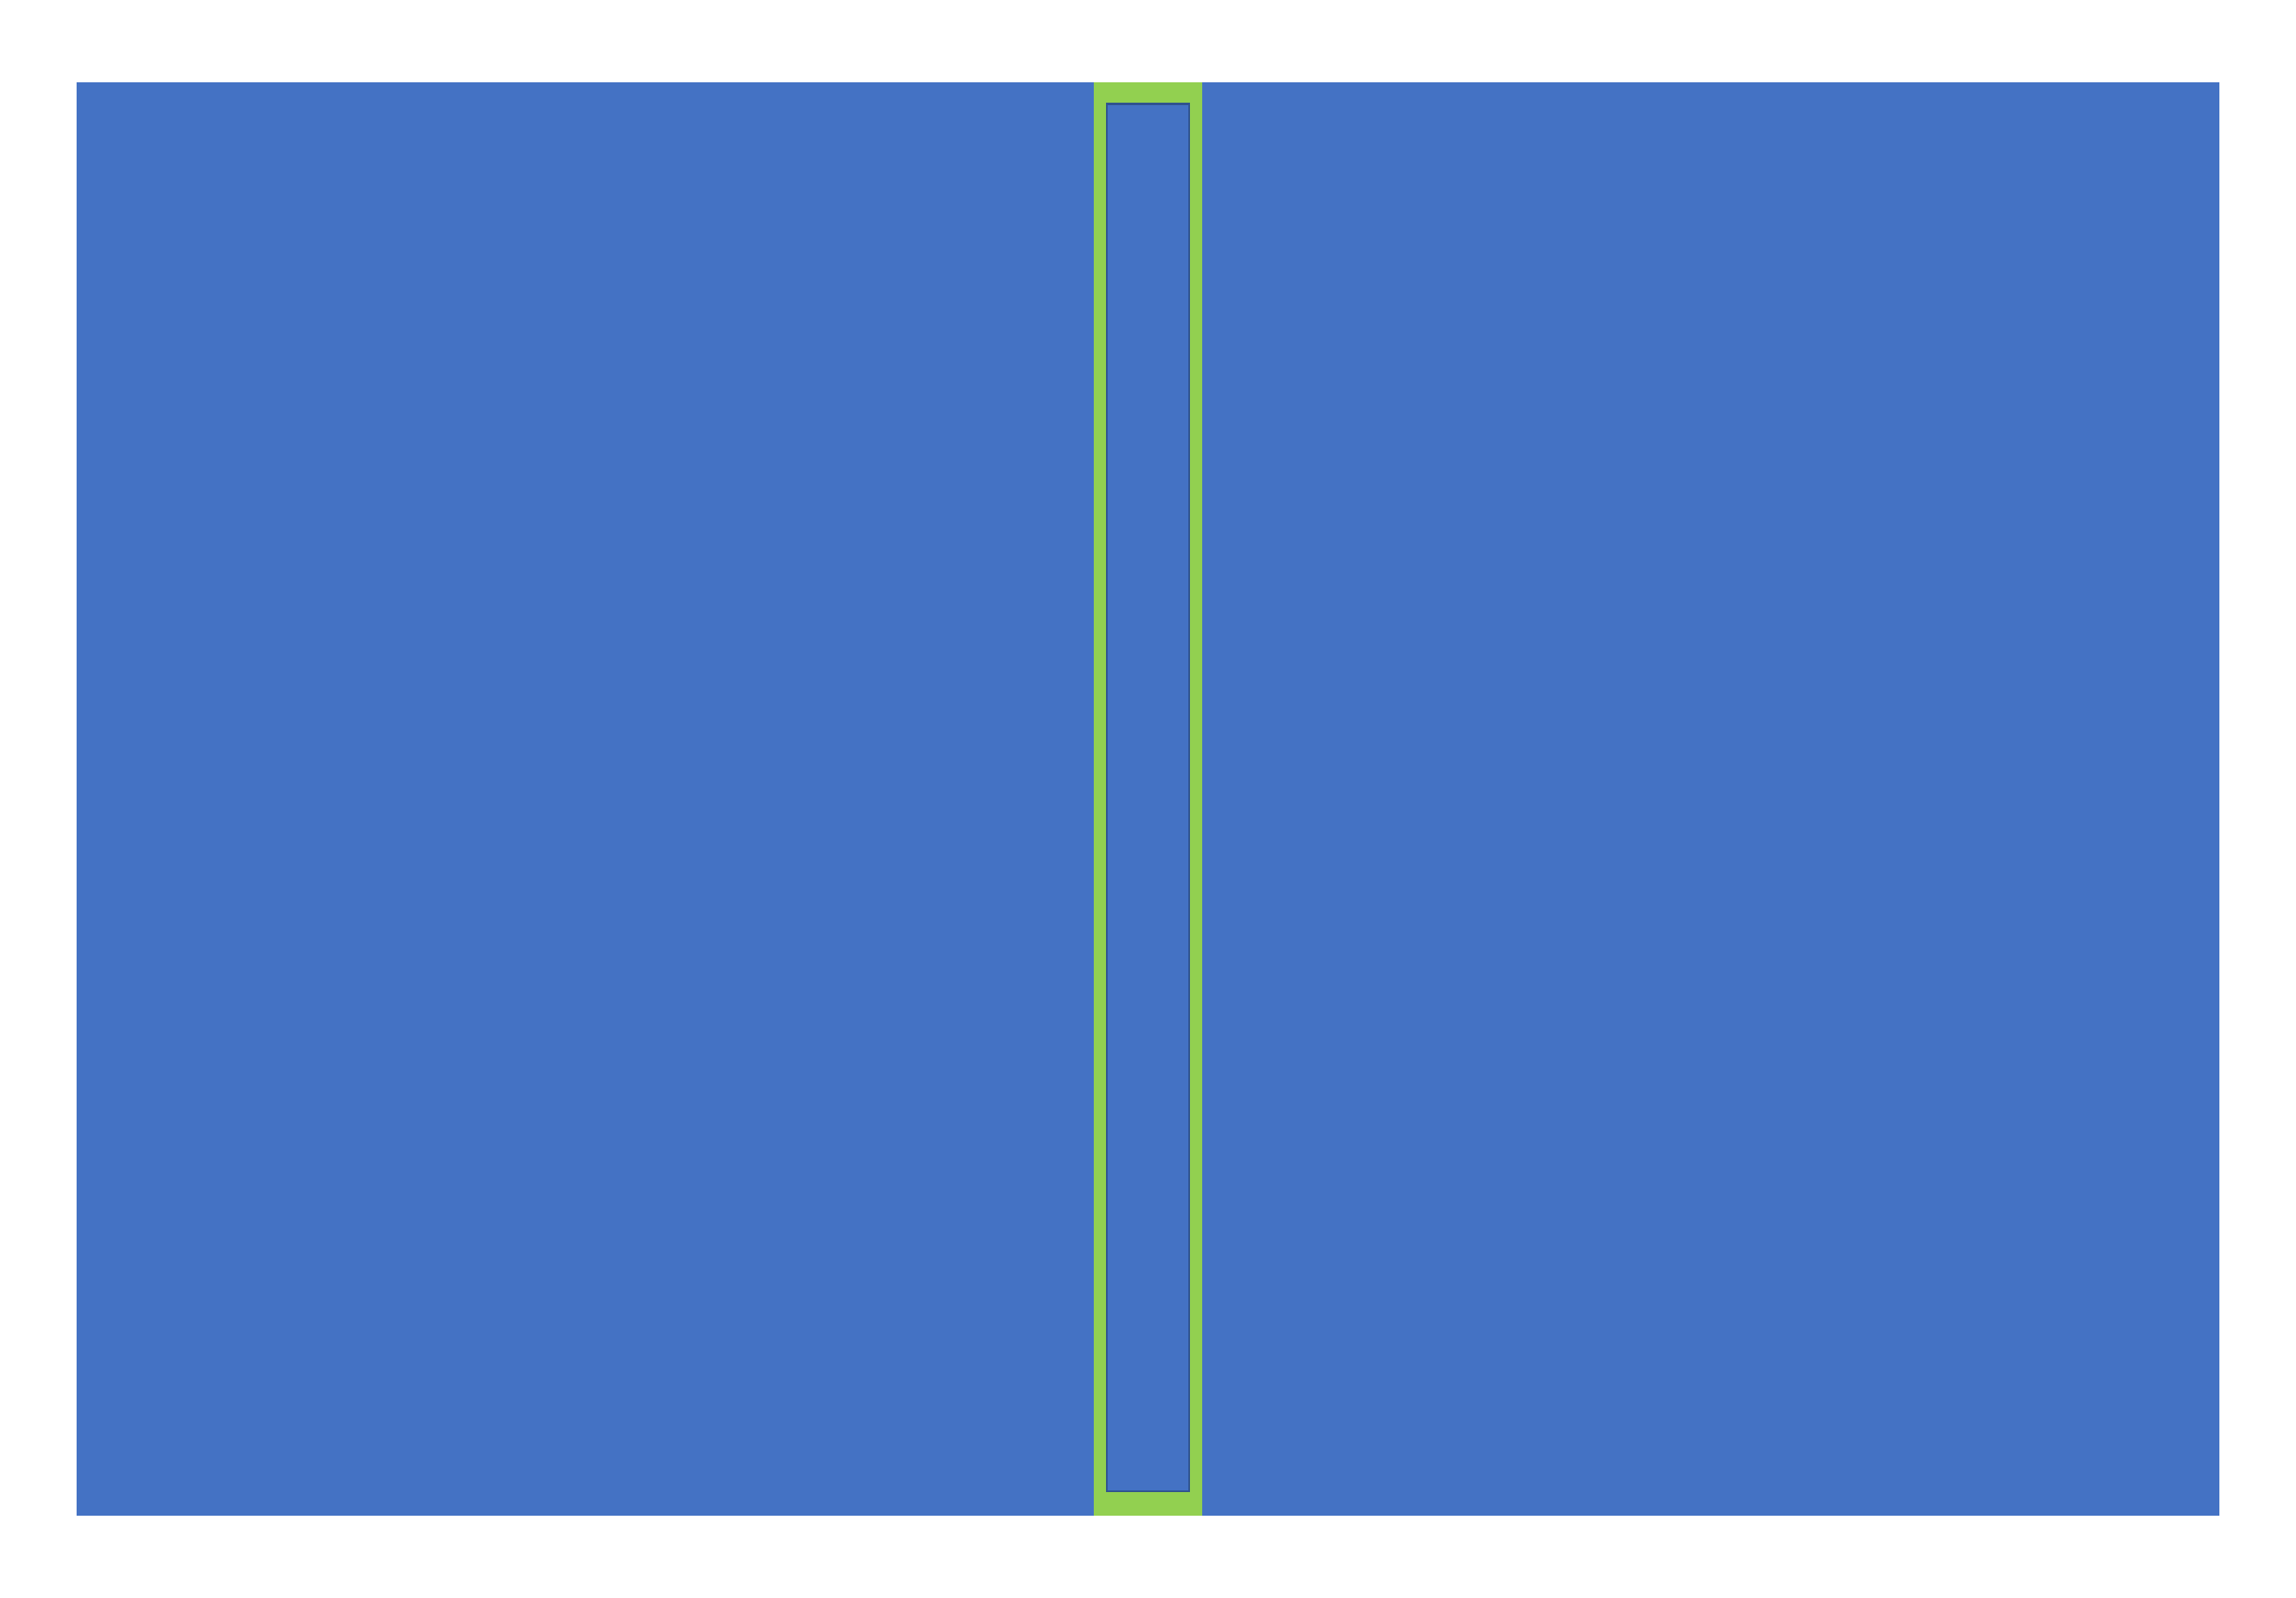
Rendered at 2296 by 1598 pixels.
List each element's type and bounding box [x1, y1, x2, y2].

text_box [77, 82, 2219, 1516]
